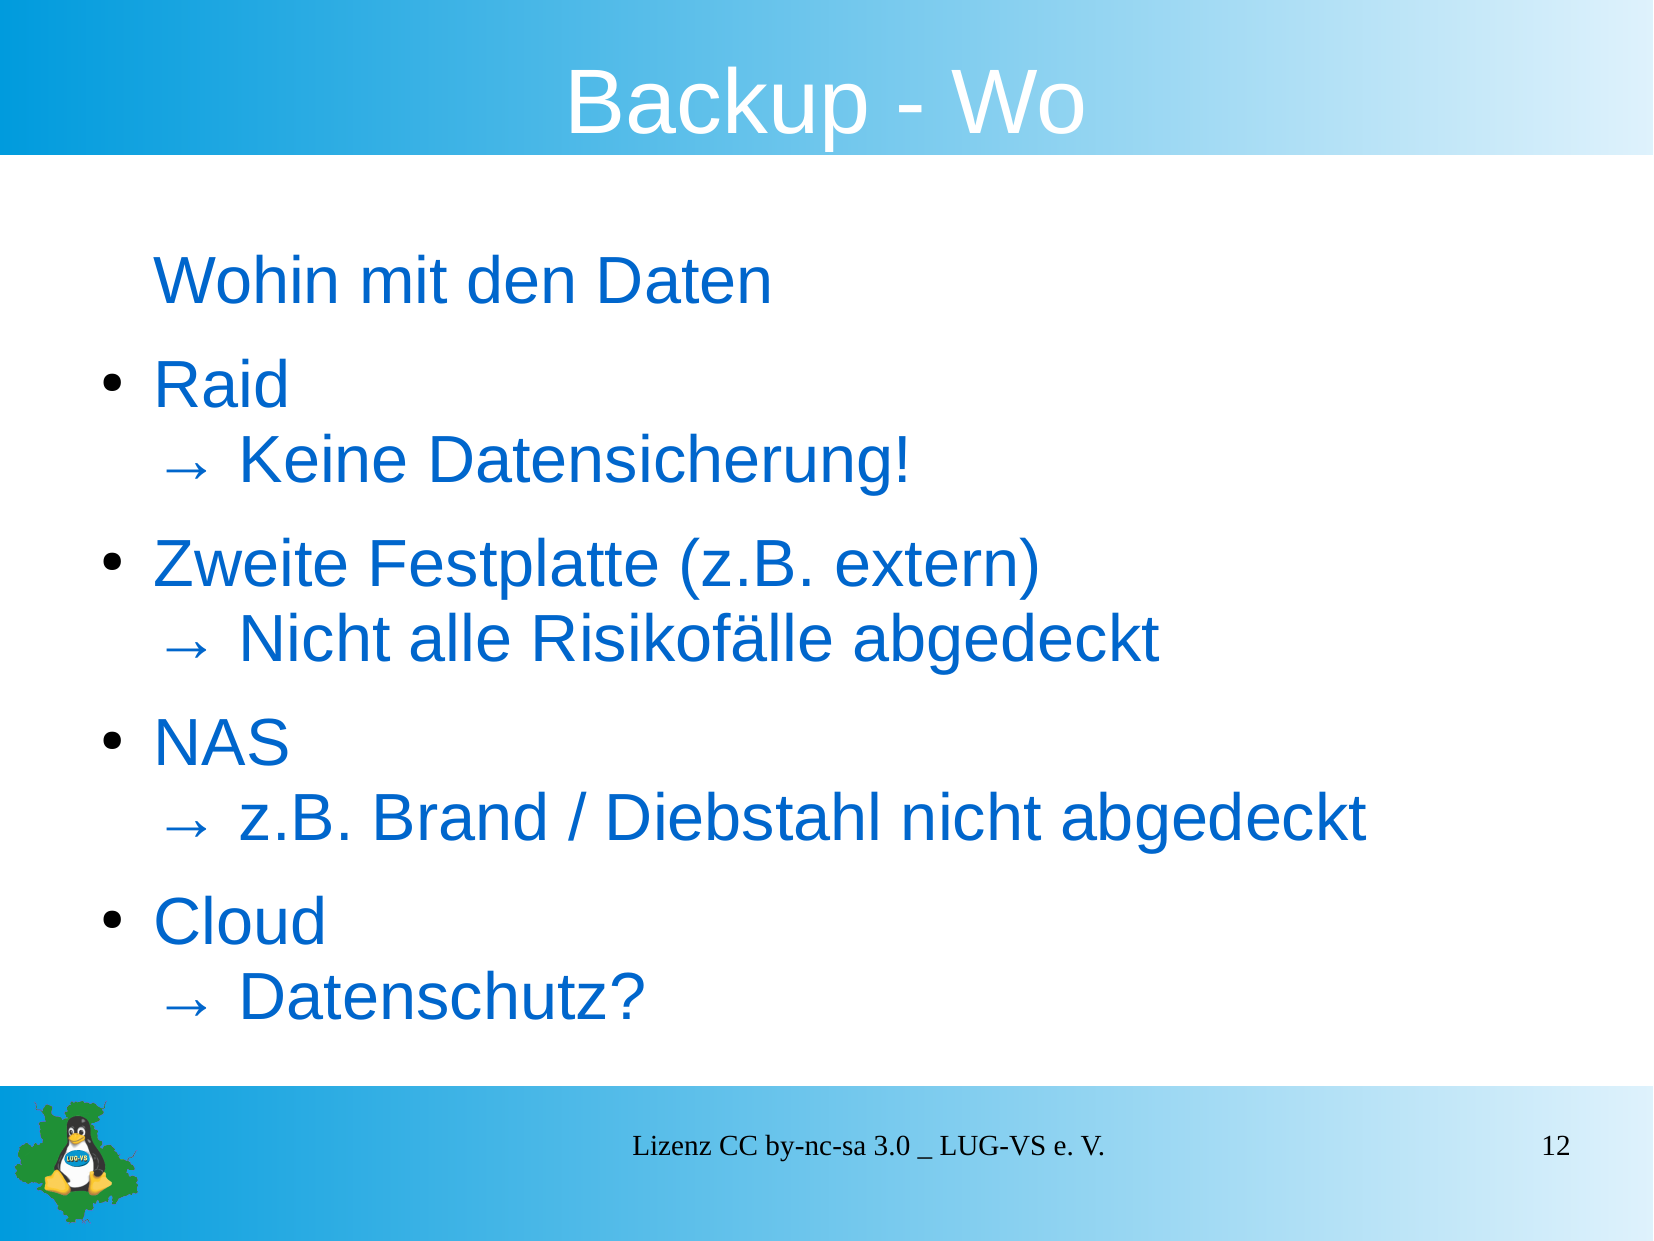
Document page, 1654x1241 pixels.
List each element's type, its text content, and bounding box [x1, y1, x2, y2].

list Wohin mit den Daten Raid → Keine Datensicherung! Zweite Festplatte (z.B. extern) → Nicht alle Risikofälle abgedeckt NAS → z.B. Brand / Diebstahl nicht abgedeckt Cloud → Datenschutz? [82, 242, 1571, 1063]
title Backup - Wo [82, 49, 1571, 155]
picture [16, 1086, 142, 1241]
